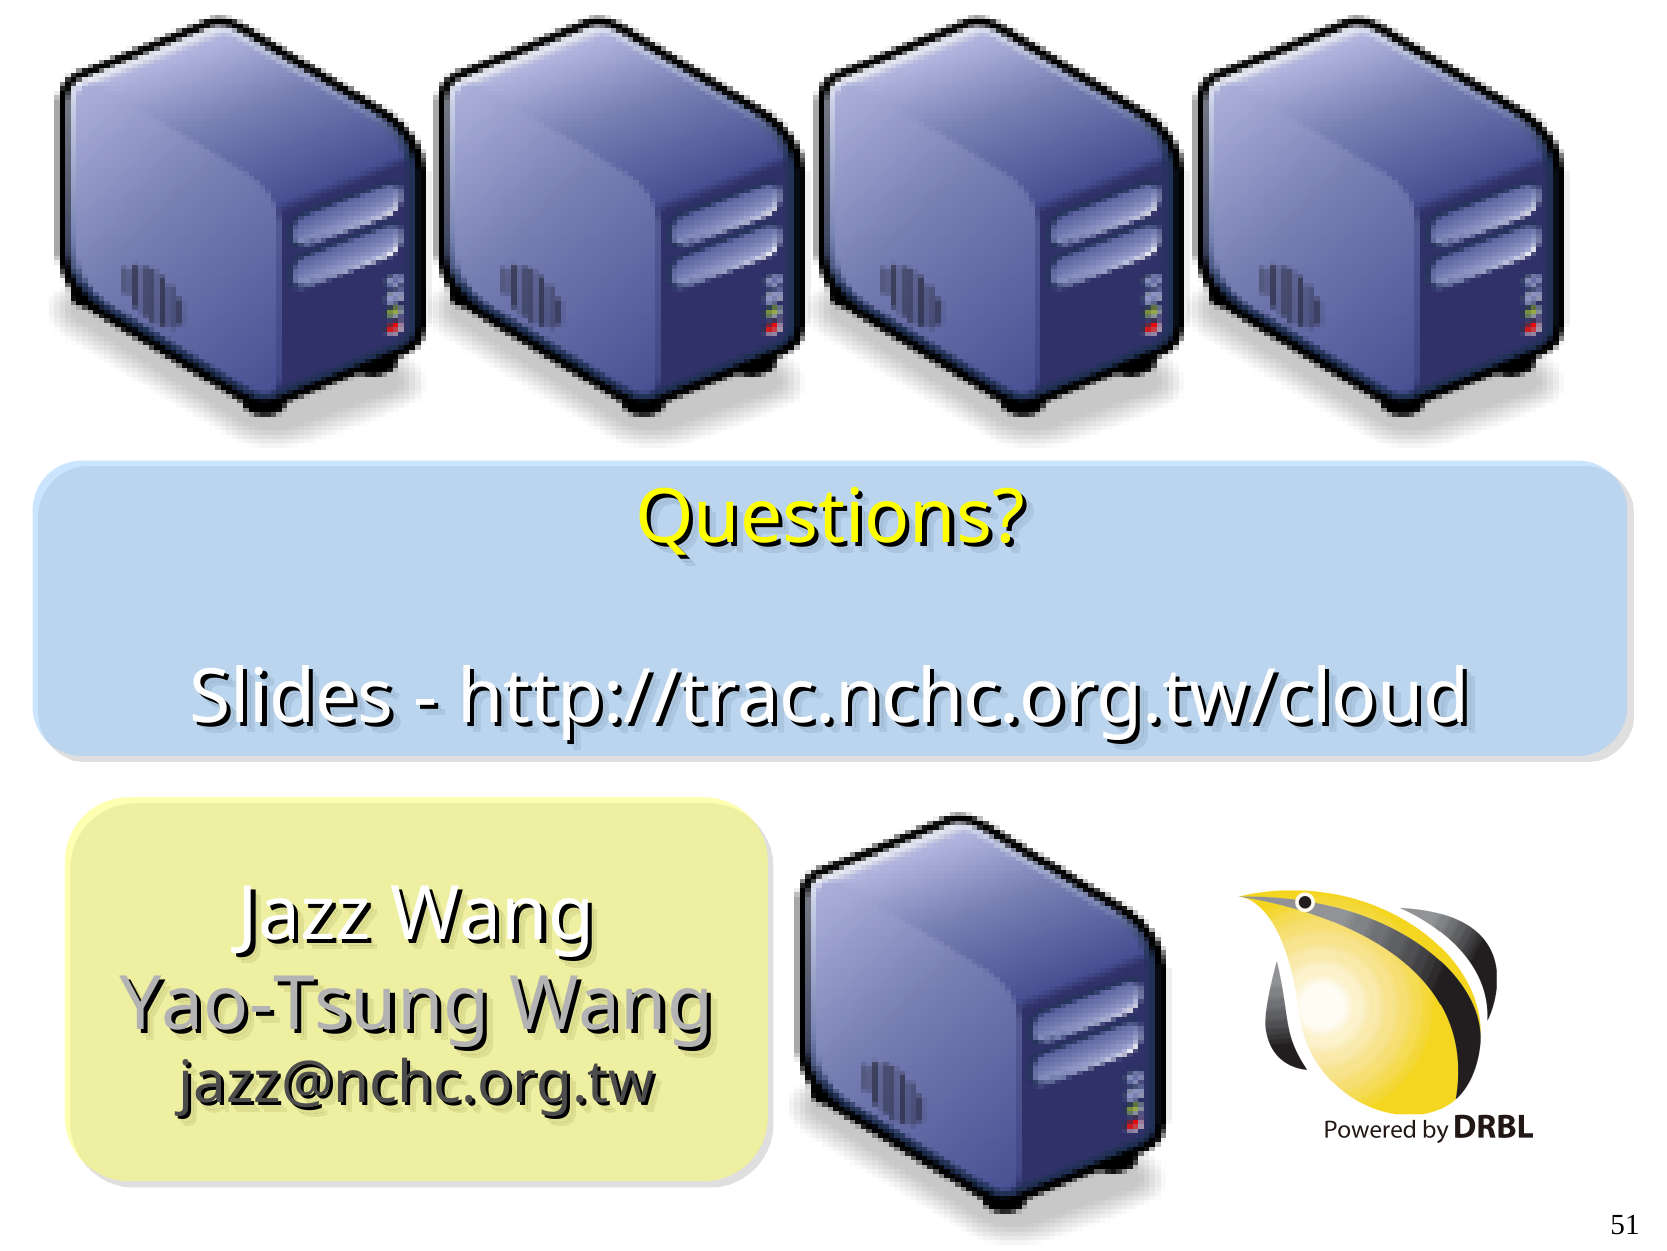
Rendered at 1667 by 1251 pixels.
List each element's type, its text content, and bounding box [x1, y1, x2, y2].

picture [767, 799, 1211, 1249]
picture [1224, 874, 1548, 1152]
text_box Jazz Wang Yao-Tsung Wang jazz@nchc.org.tw [64, 797, 767, 1182]
picture [27, 2, 1609, 502]
text_box Questions? Slides - http://trac.nchc.org.tw/cloud [32, 460, 1628, 756]
